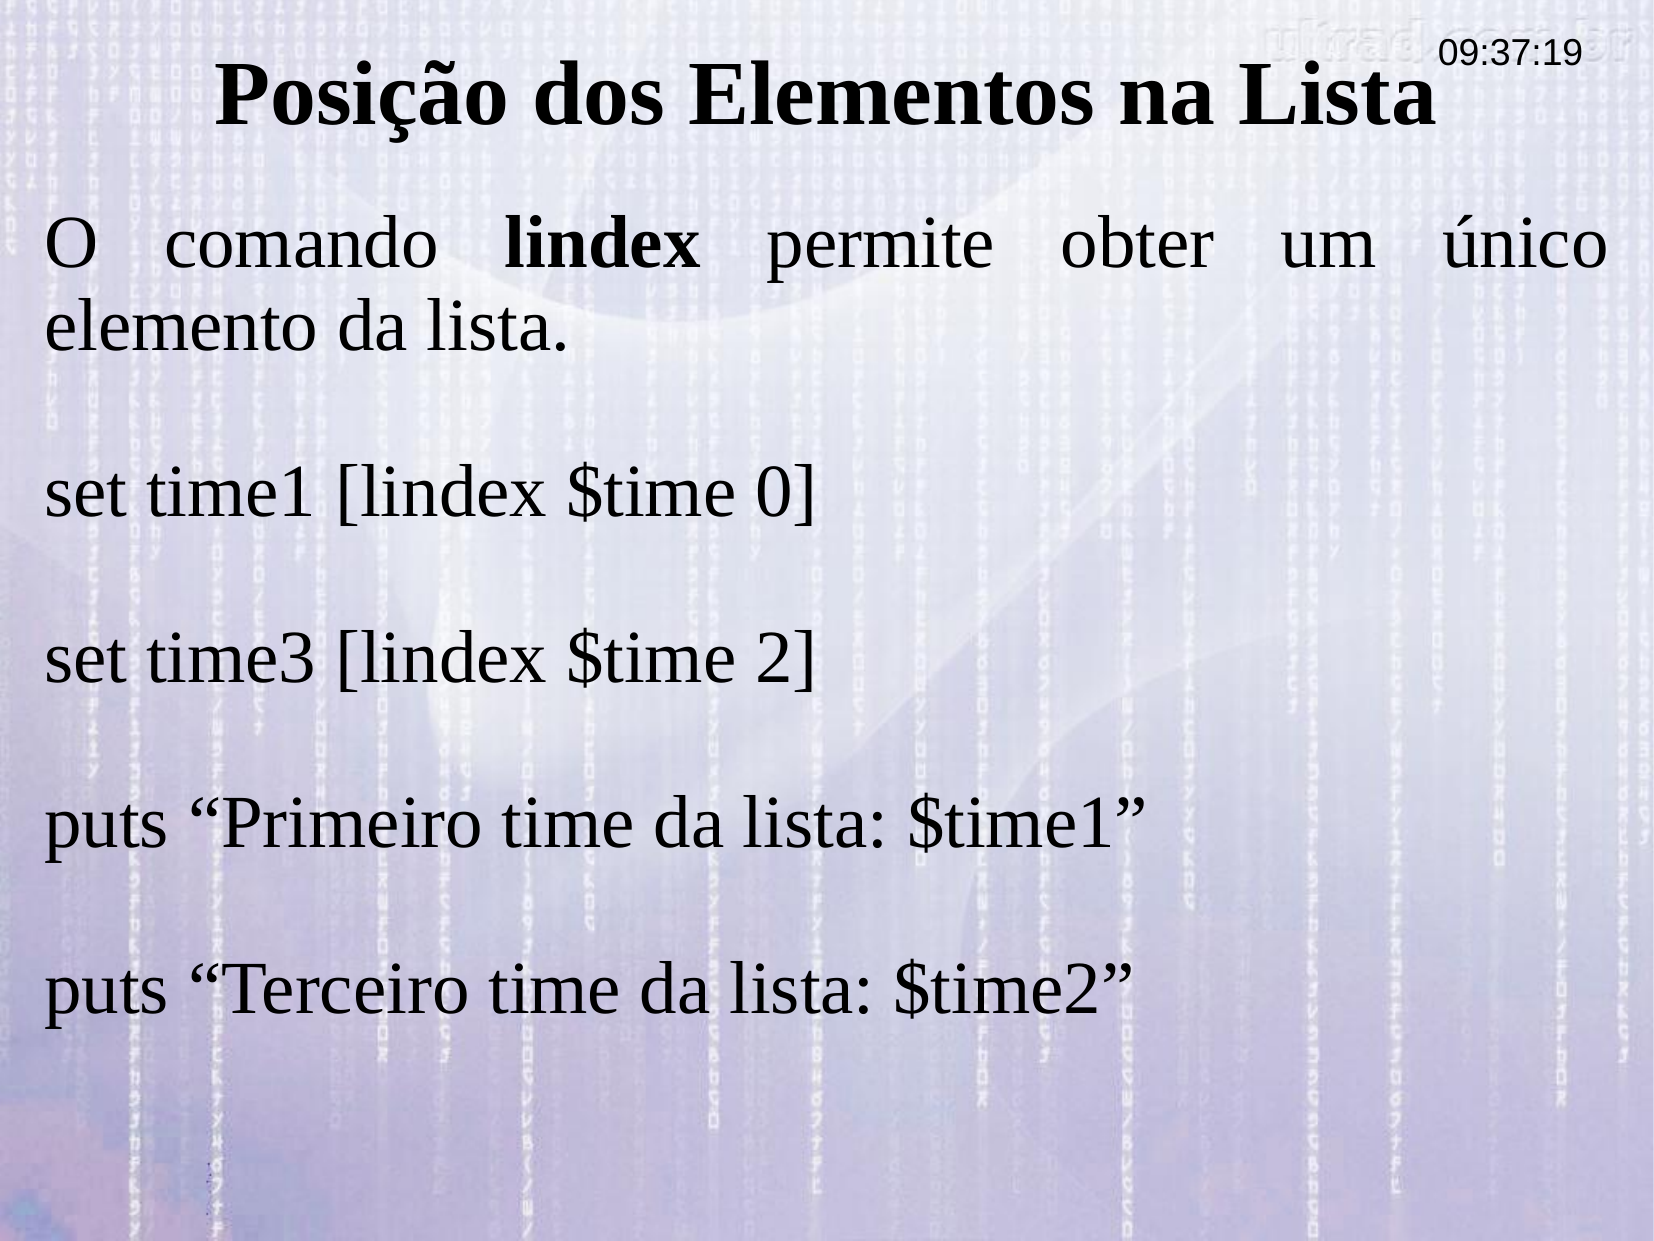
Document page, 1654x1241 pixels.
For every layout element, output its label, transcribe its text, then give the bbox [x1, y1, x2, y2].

picture [0, 0, 1654, 1241]
text_box 10:08:44 [1423, 23, 1631, 94]
text_box Posição dos Elementos na Lista [29, 35, 1625, 171]
text_box O comando lindex permite obter um único elemento da lista. set time1 [lindex $time 0] set time3 [lindex $time 2] puts “Primeiro time da lista: $time1” puts “Terceiro time da lista: $time2” [29, 193, 1625, 1123]
